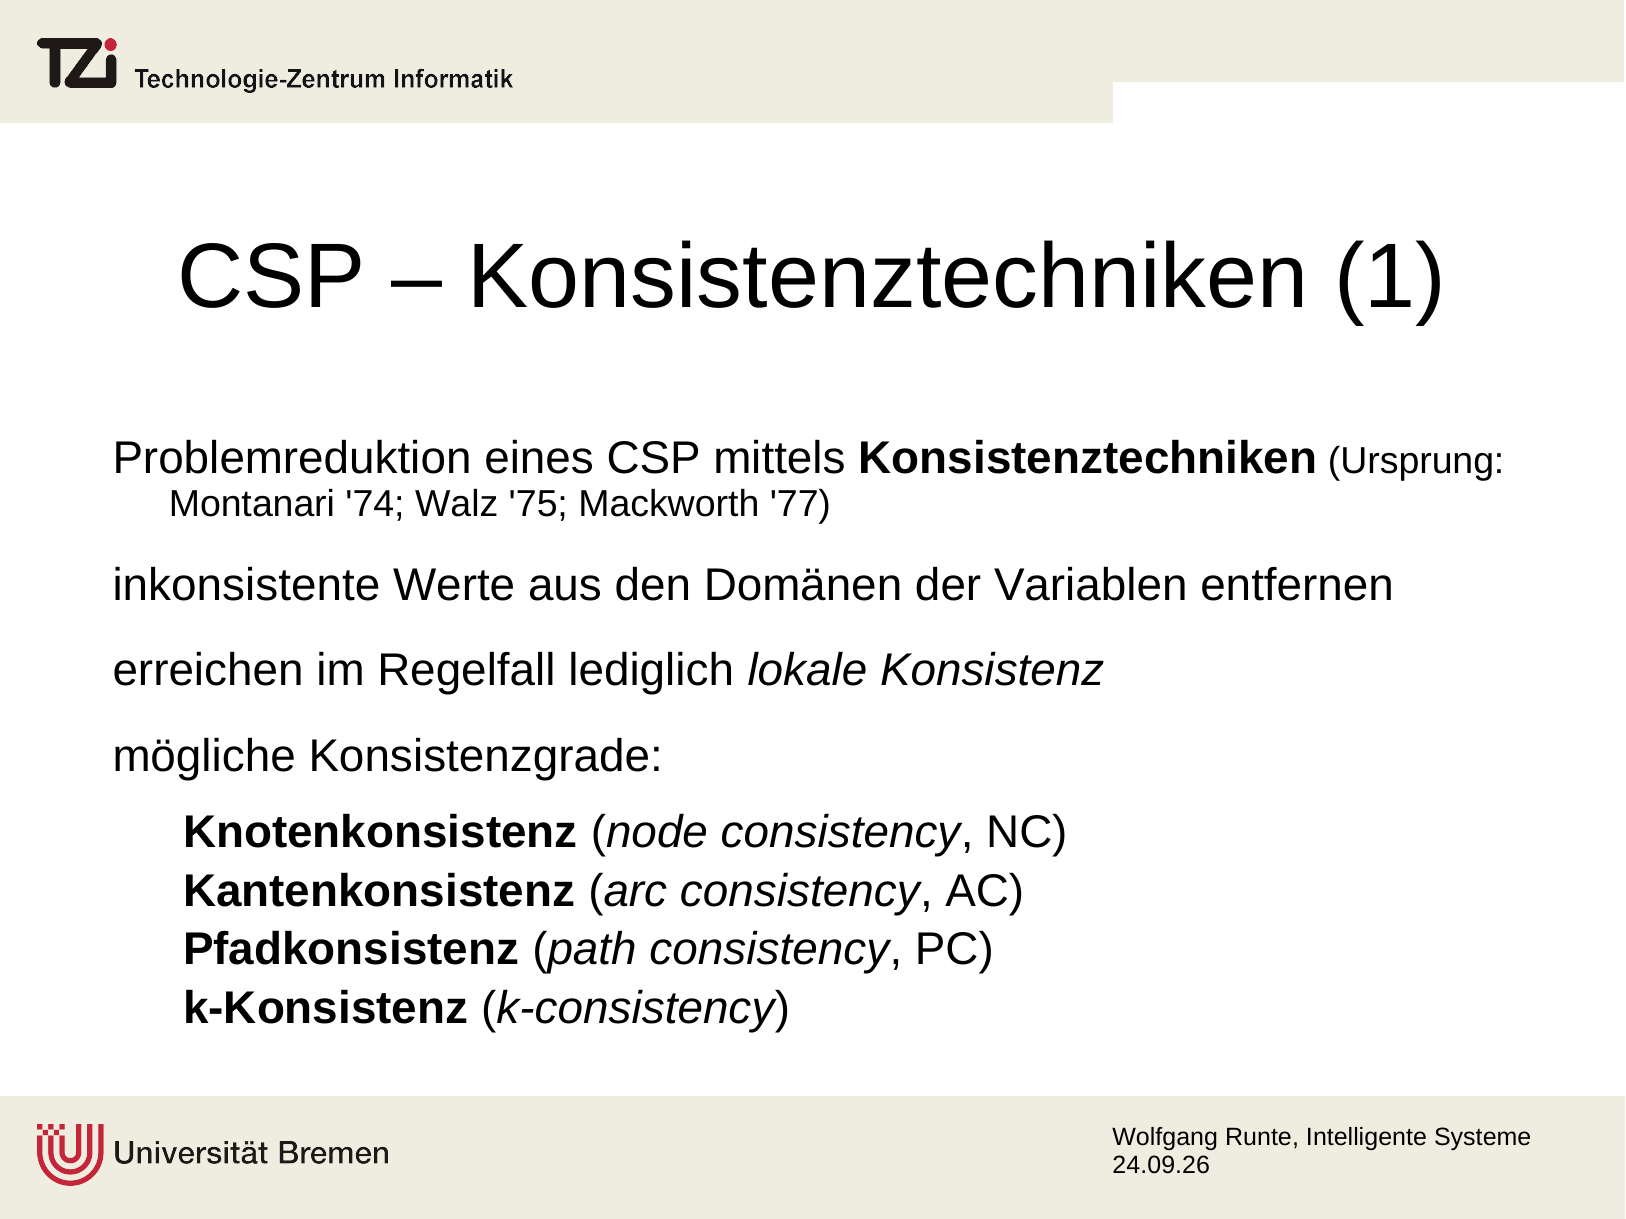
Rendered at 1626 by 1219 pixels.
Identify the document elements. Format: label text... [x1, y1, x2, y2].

picture [37, 38, 513, 93]
picture [37, 1124, 388, 1186]
title CSP – Konsistenztechniken (1) [112, 162, 1513, 393]
list Problemreduktion eines CSP mittels Konsistenztechniken (Ursprung: Montanari '74; Walz '75; Mackworth '77) inkonsistente Werte aus den Domänen der Variablen entfernen erreichen im Regelfall lediglich lokale Konsistenz mögliche Konsistenzgrade: Knotenkonsistenz (node consistency, NC) Kantenkonsistenz (arc consistency, AC) Pfadkonsistenz (path consistency, PC) k-Konsistenz (k-consistency) [112, 433, 1513, 1070]
